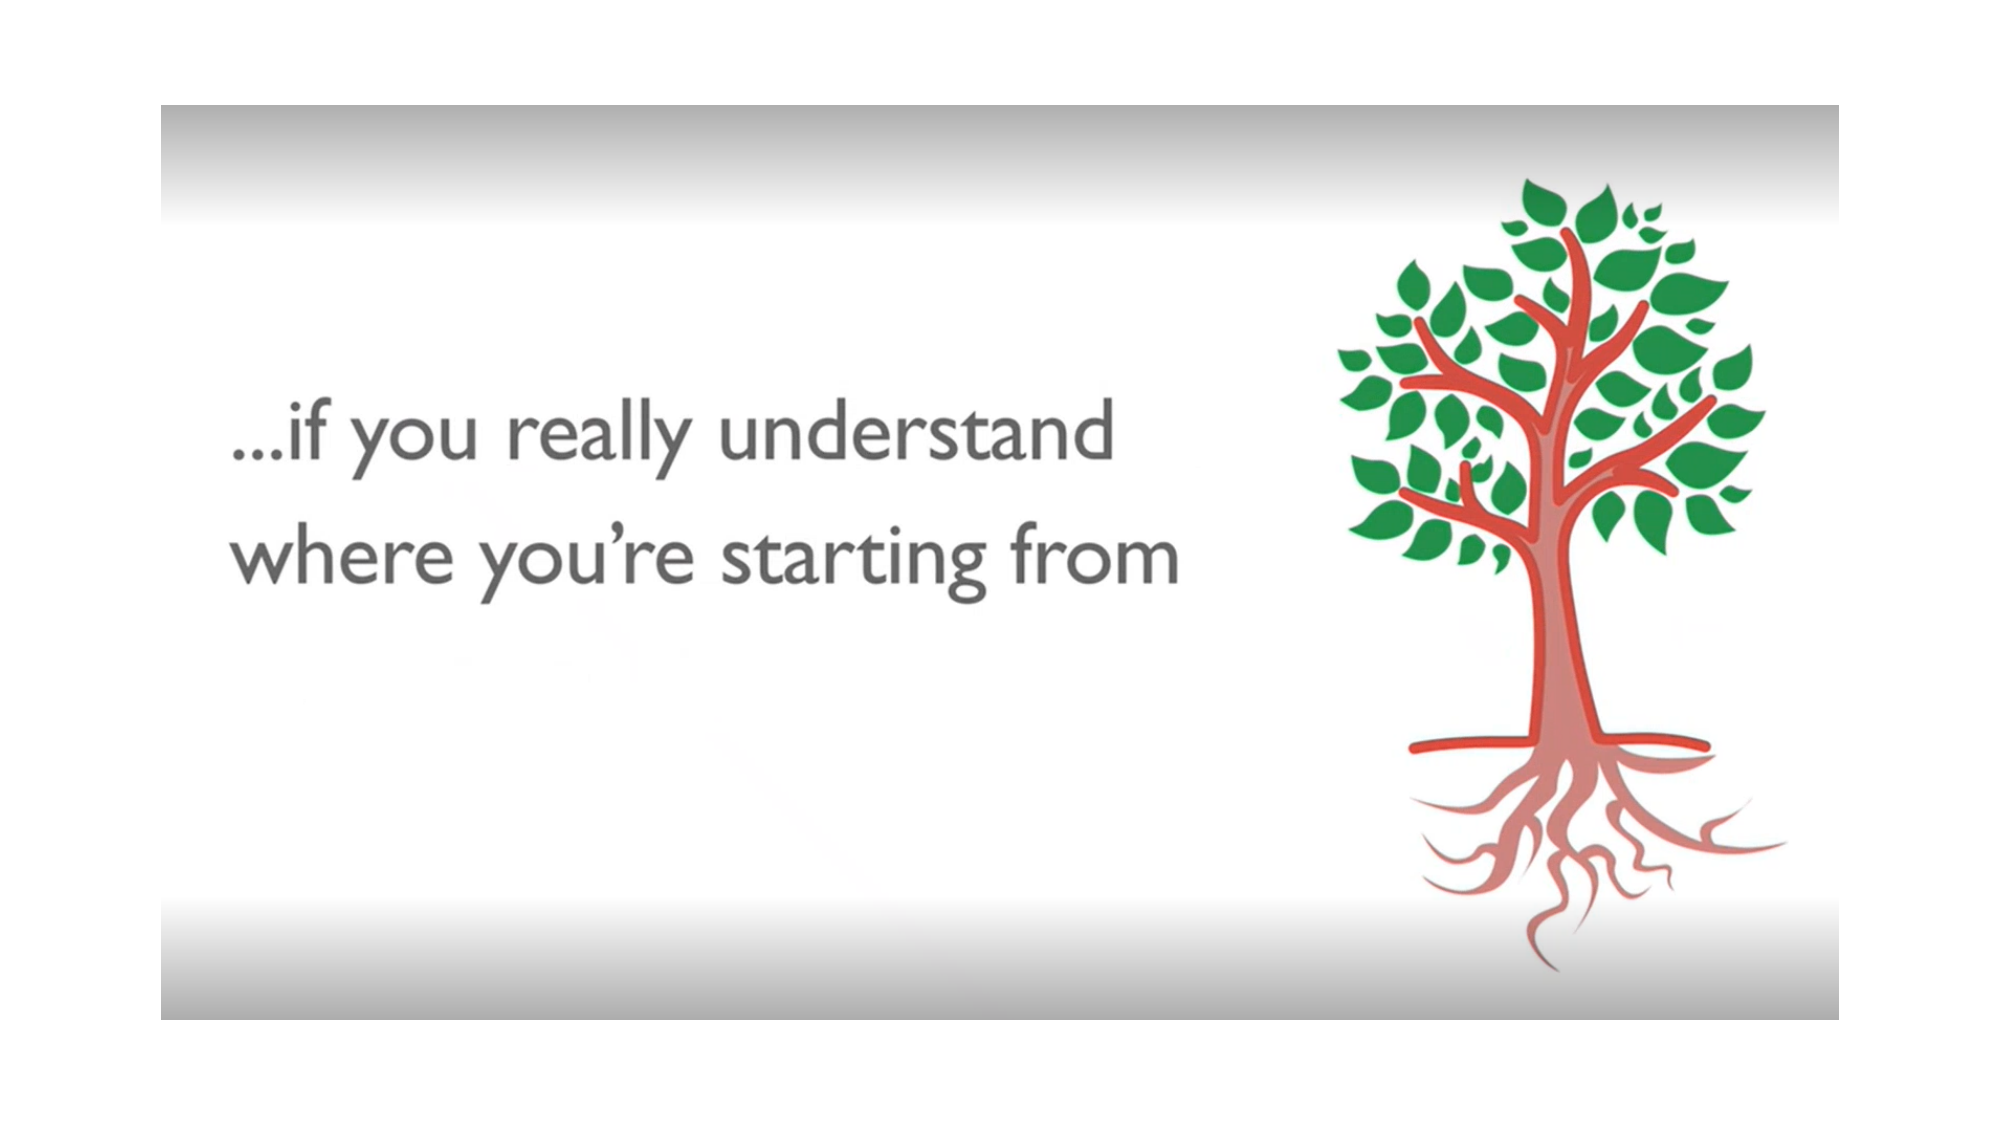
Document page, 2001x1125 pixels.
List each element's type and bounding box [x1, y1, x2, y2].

picture [161, 105, 1839, 1020]
